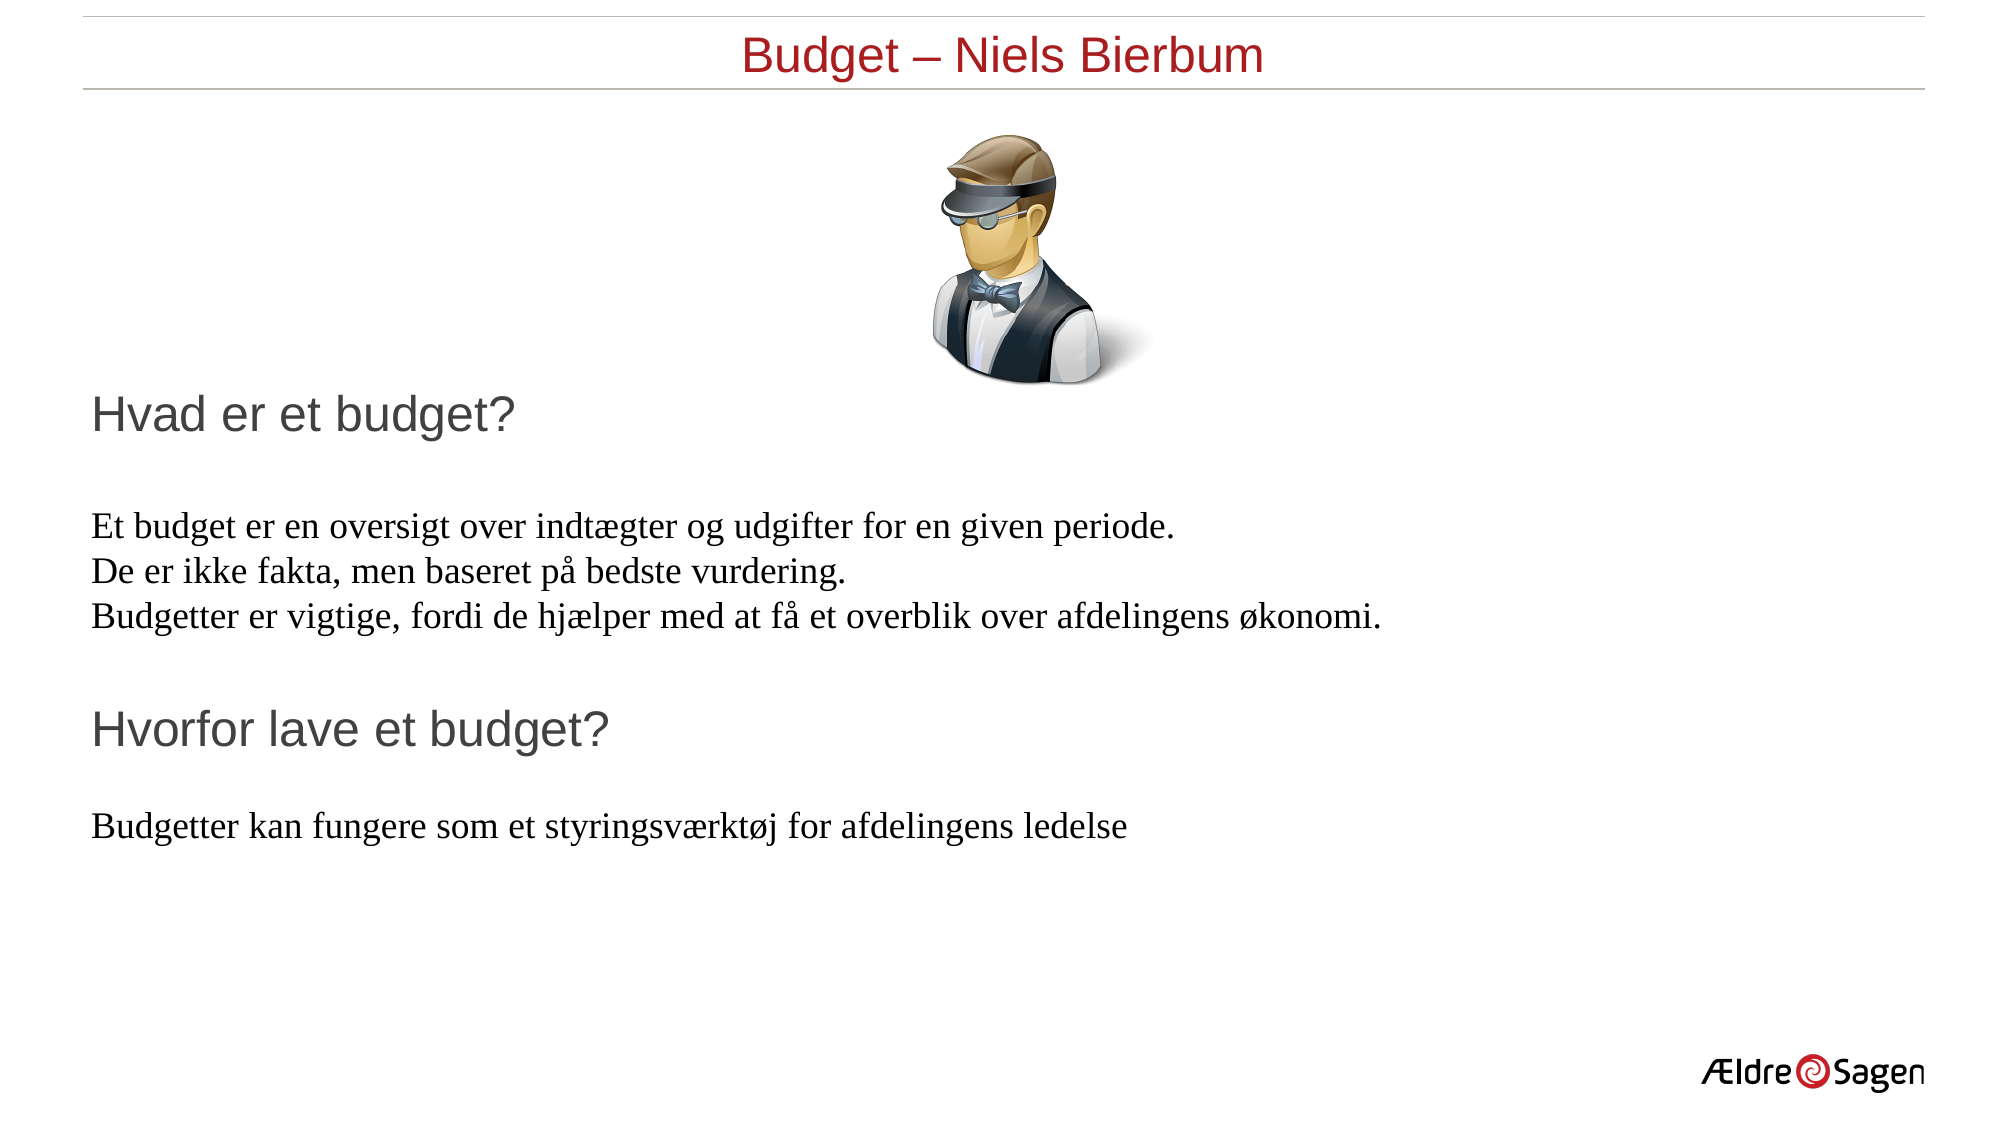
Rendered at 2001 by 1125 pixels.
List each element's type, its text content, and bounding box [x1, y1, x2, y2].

picture [915, 135, 1166, 386]
text_box Budget – Niels Bierbum [82, 14, 1925, 92]
text_box Hvad er et budget? Et budget er en oversigt over indtægter og udgifter for en given periode. De er ikke fakta, men baseret på bedste vurdering. Budgetter er vigtige, fordi de hjælper med at få et overblik over afdelingens økonomi. Hvorfor lave et budget? Budgetter kan fungere som et styringsværktøj for afdelingens ledelse [82, 370, 1925, 918]
